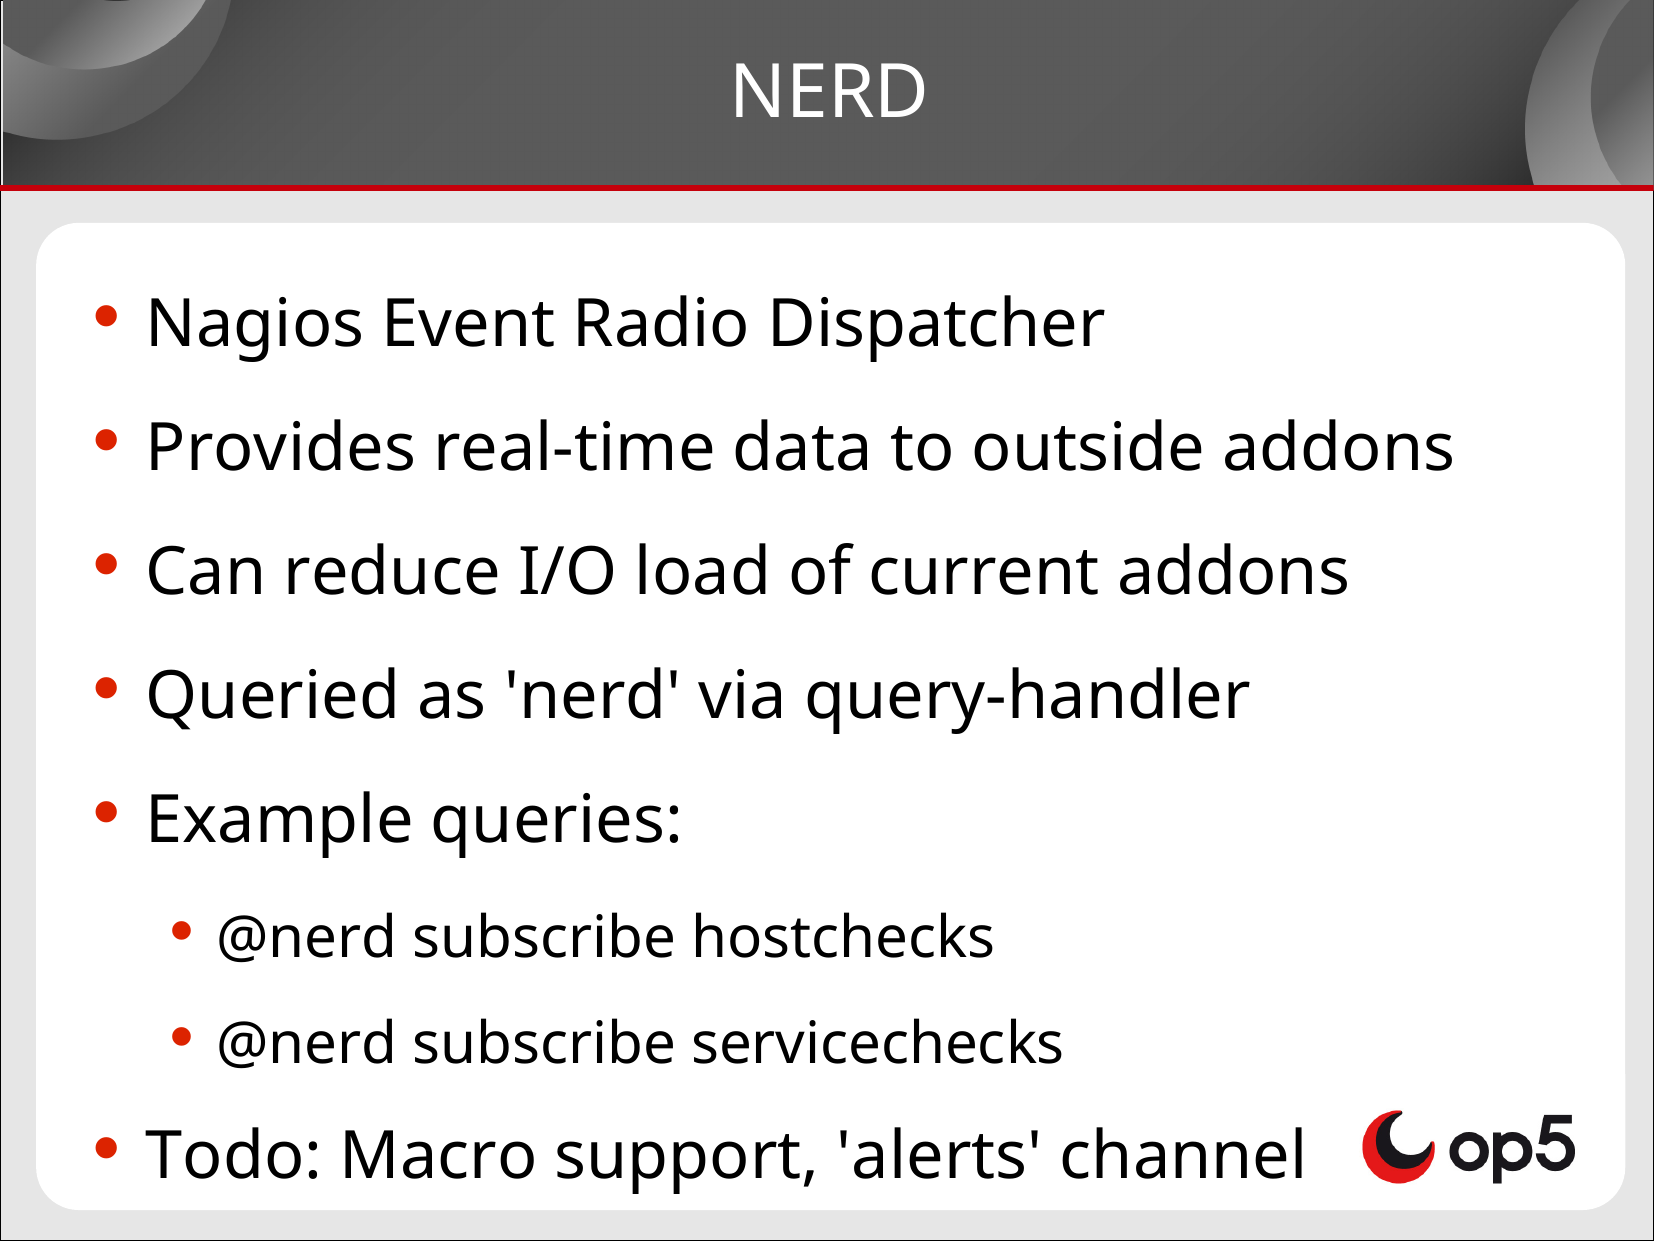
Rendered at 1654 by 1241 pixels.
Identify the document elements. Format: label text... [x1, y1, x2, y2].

picture [3, 0, 1654, 185]
list Nagios Event Radio Dispatcher Provides real-time data to outside addons Can reduce I/O load of current addons Queried as 'nerd' via query-handler Example queries: @nerd subscribe hostchecks @nerd subscribe servicechecks Todo: Macro support, 'alerts' channel demo time :) [75, 271, 1557, 1201]
title NERD [88, 0, 1571, 175]
picture [1557, 1103, 1587, 1191]
